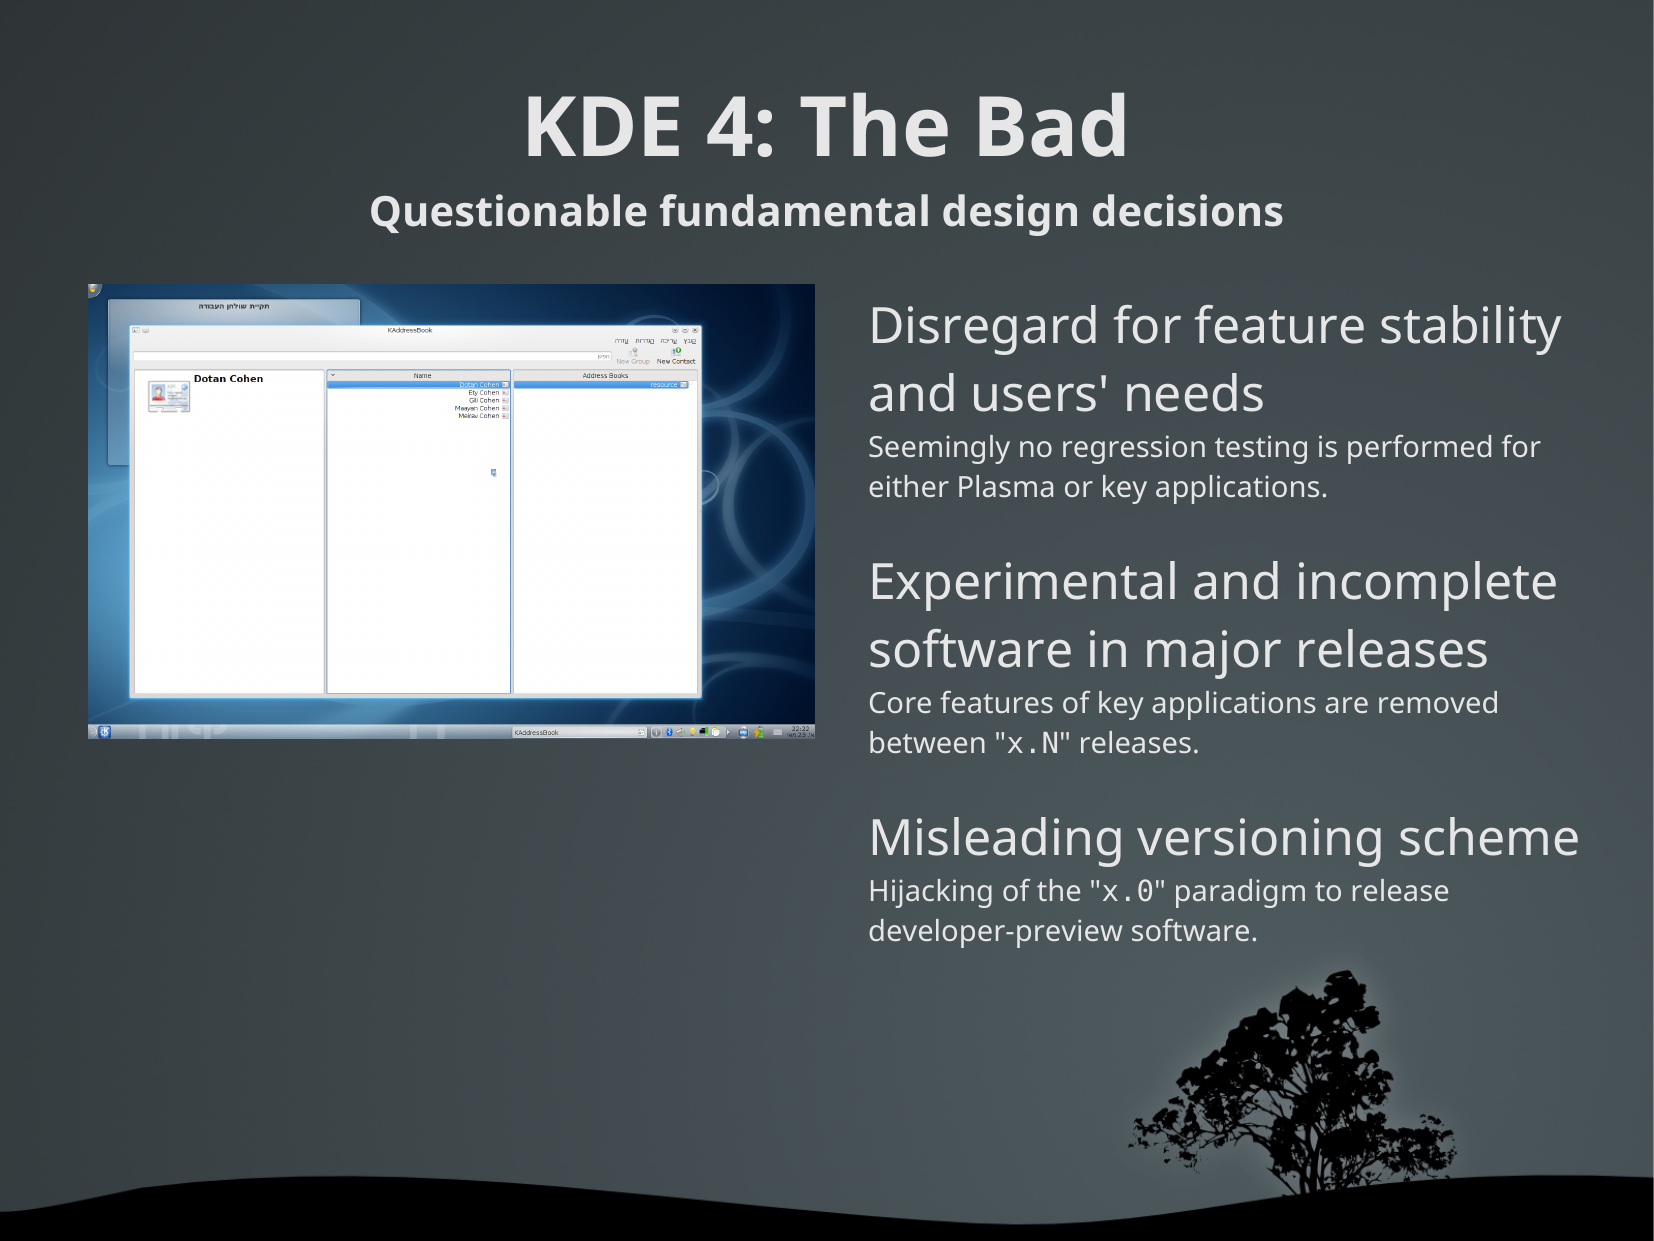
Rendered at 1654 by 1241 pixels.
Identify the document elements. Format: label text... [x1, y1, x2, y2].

title KDE 4: The Bad Questionable fundamental design decisions [82, 56, 1571, 250]
list Disregard for feature stability and users' needs Seemingly no regression testing is performed for either Plasma or key applications. Experimental and incomplete software in major releases Core features of key applications are removed between "x.N" releases. Misleading versioning scheme Hijacking of the "x.0" paradigm to release developer-preview software. [797, 290, 1595, 1094]
picture [0, 0, 1654, 1241]
